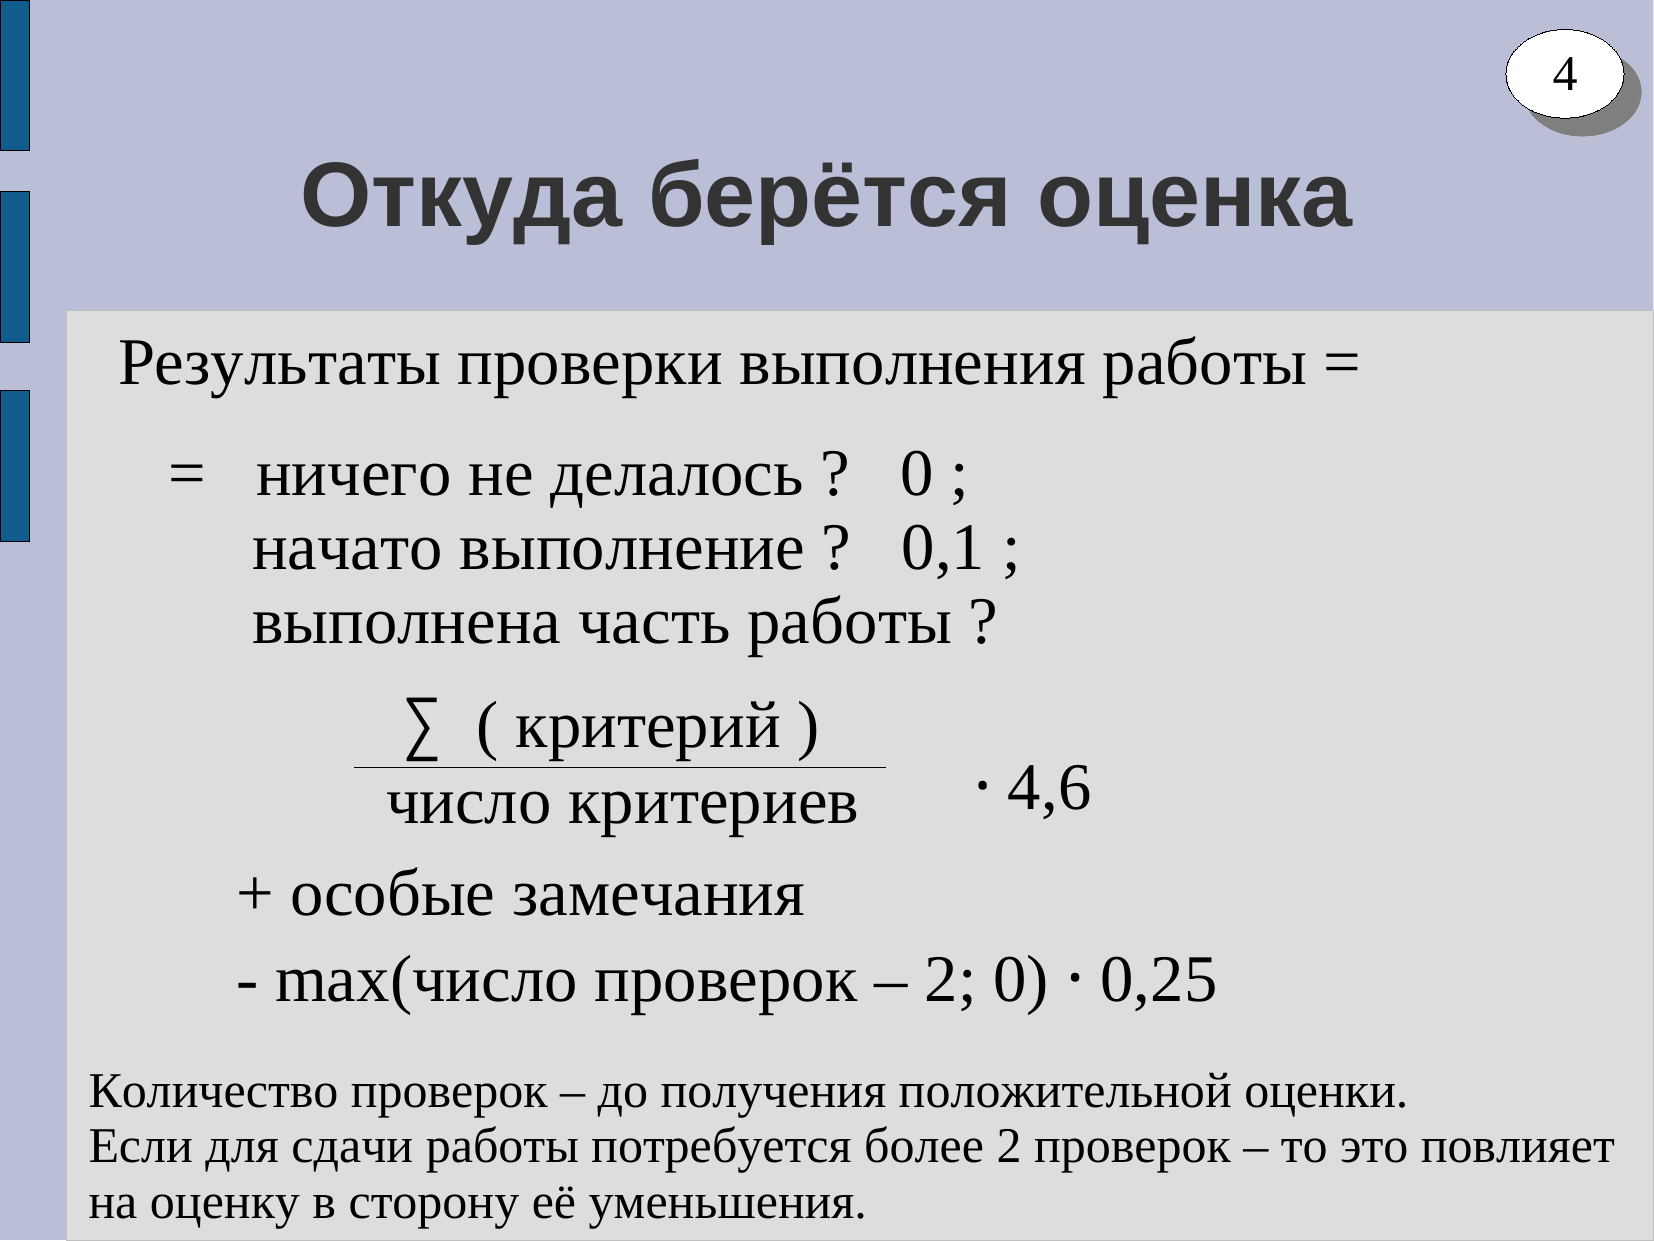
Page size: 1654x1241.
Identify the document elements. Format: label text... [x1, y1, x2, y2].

text_box Результаты проверки выполнения работы = = ничего не делалось ? 0 ; начато выполнение ? 0,1 ; выполнена часть работы ? ∑ ( критерий ) число критериев [118, 324, 1625, 980]
text_box Количество проверок – до получения положительной оценки. Если для сдачи работы потребуется более 2 проверок – то это повлияет на оценку в сторону её уменьшения. [88, 1062, 1649, 1229]
text_box · 4,6 [974, 738, 1300, 815]
text_box 4 [1505, 29, 1625, 119]
title Откуда берётся оценка [121, 91, 1534, 299]
text_box + особые замечания - max(число проверок – 2; 0) · 0,25 [236, 856, 1307, 1007]
